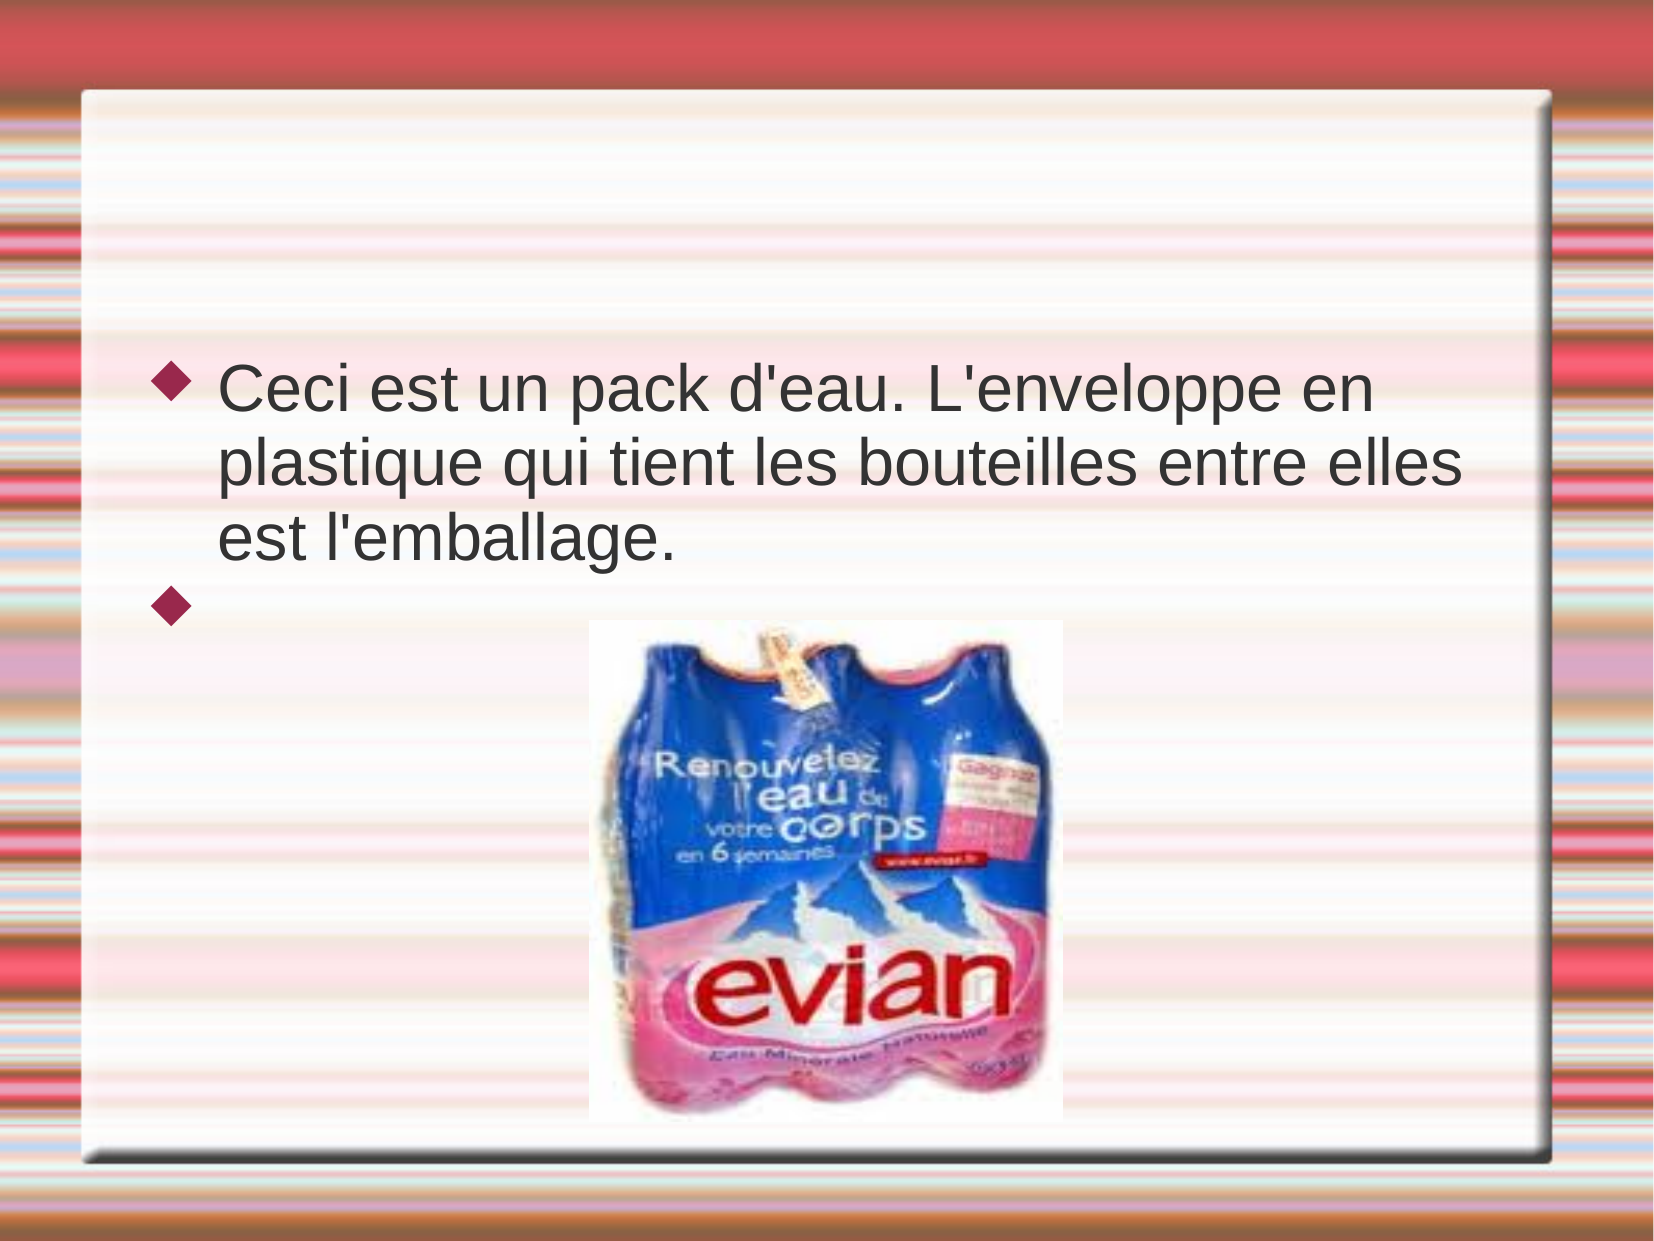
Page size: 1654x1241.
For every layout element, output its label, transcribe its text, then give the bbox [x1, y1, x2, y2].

picture [0, 0, 1654, 1241]
list Ceci est un pack d'eau. L'enveloppe en plastique qui tient les bouteilles entre elles est l'emballage. [134, 350, 1516, 1132]
